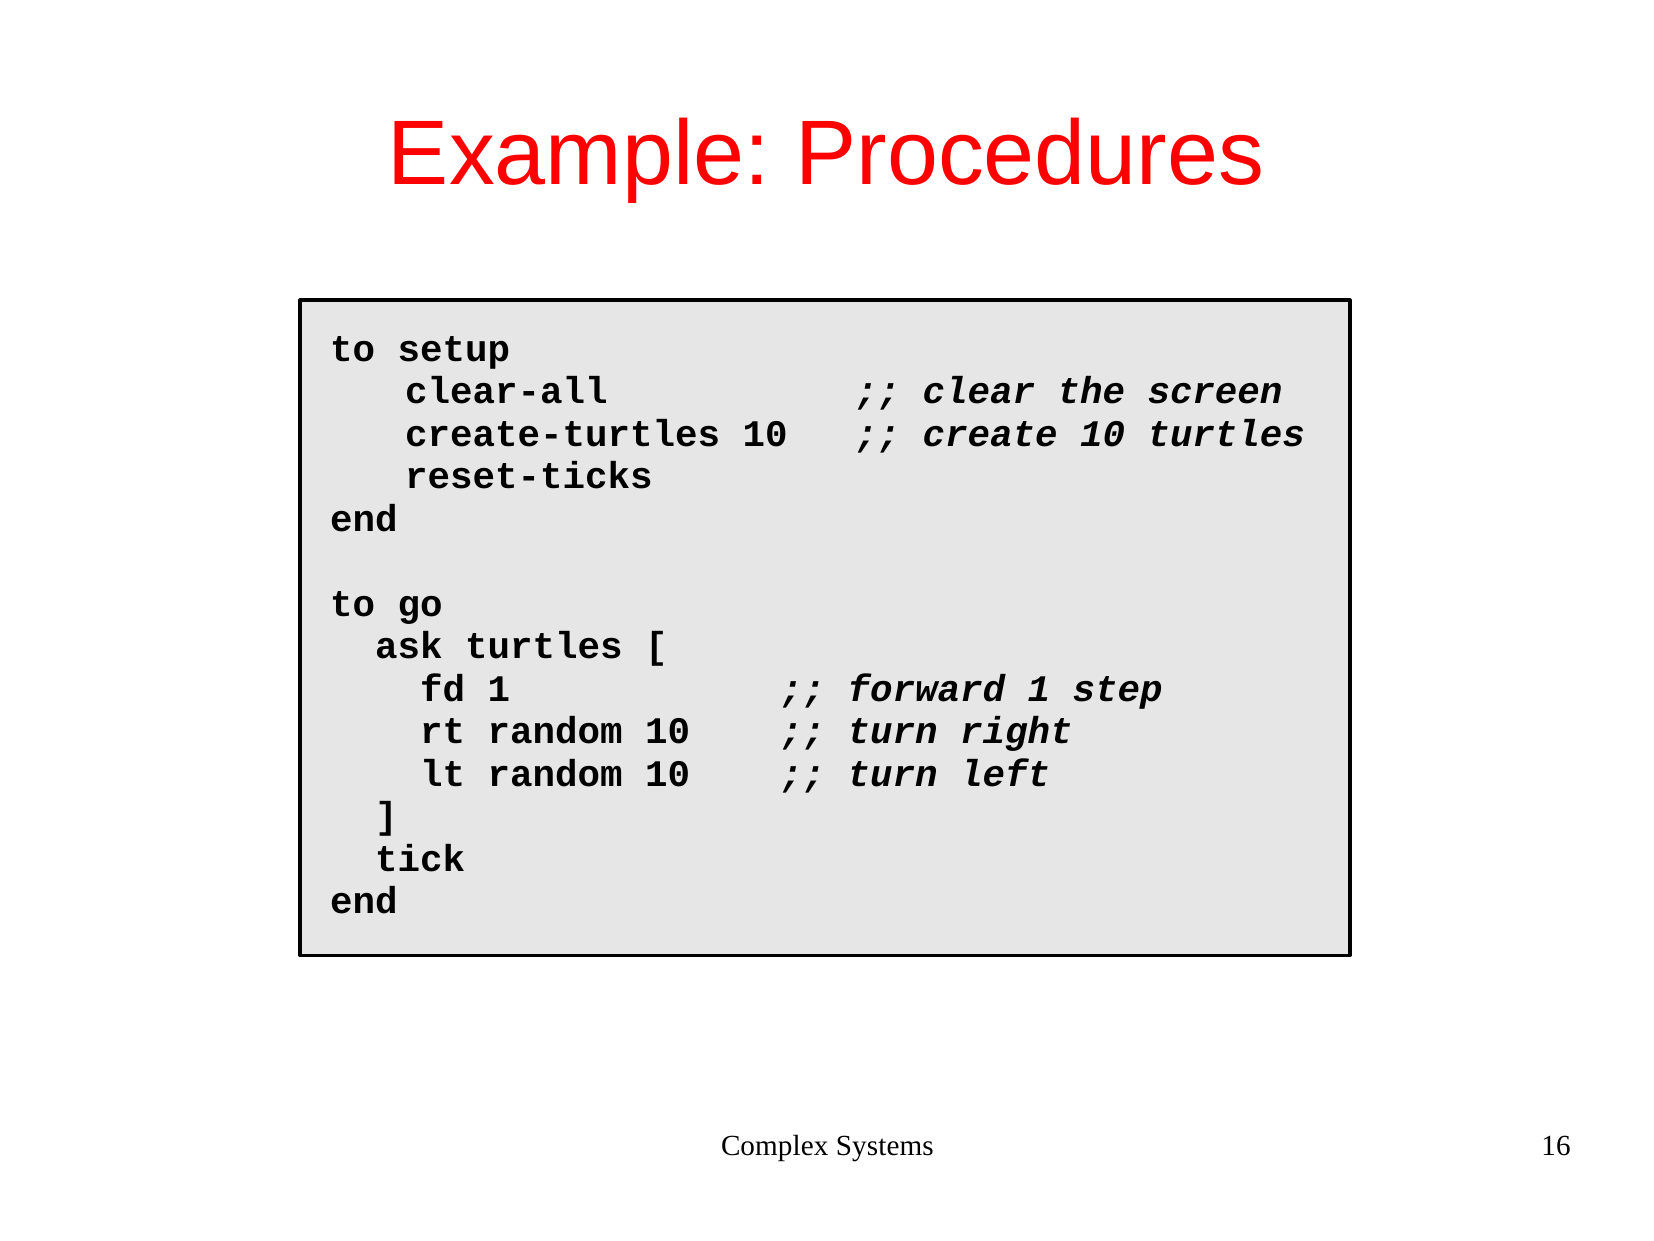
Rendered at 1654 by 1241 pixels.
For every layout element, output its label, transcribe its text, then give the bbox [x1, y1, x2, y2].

text_box to setup clear-all ;; clear the screen create-turtles 10 ;; create 10 turtles reset-ticks end to go ask turtles [ fd 1 ;; forward 1 step rt random 10 ;; turn right lt random 10 ;; turn left ] tick end [300, 300, 1351, 956]
title Example: Procedures [82, 49, 1571, 257]
